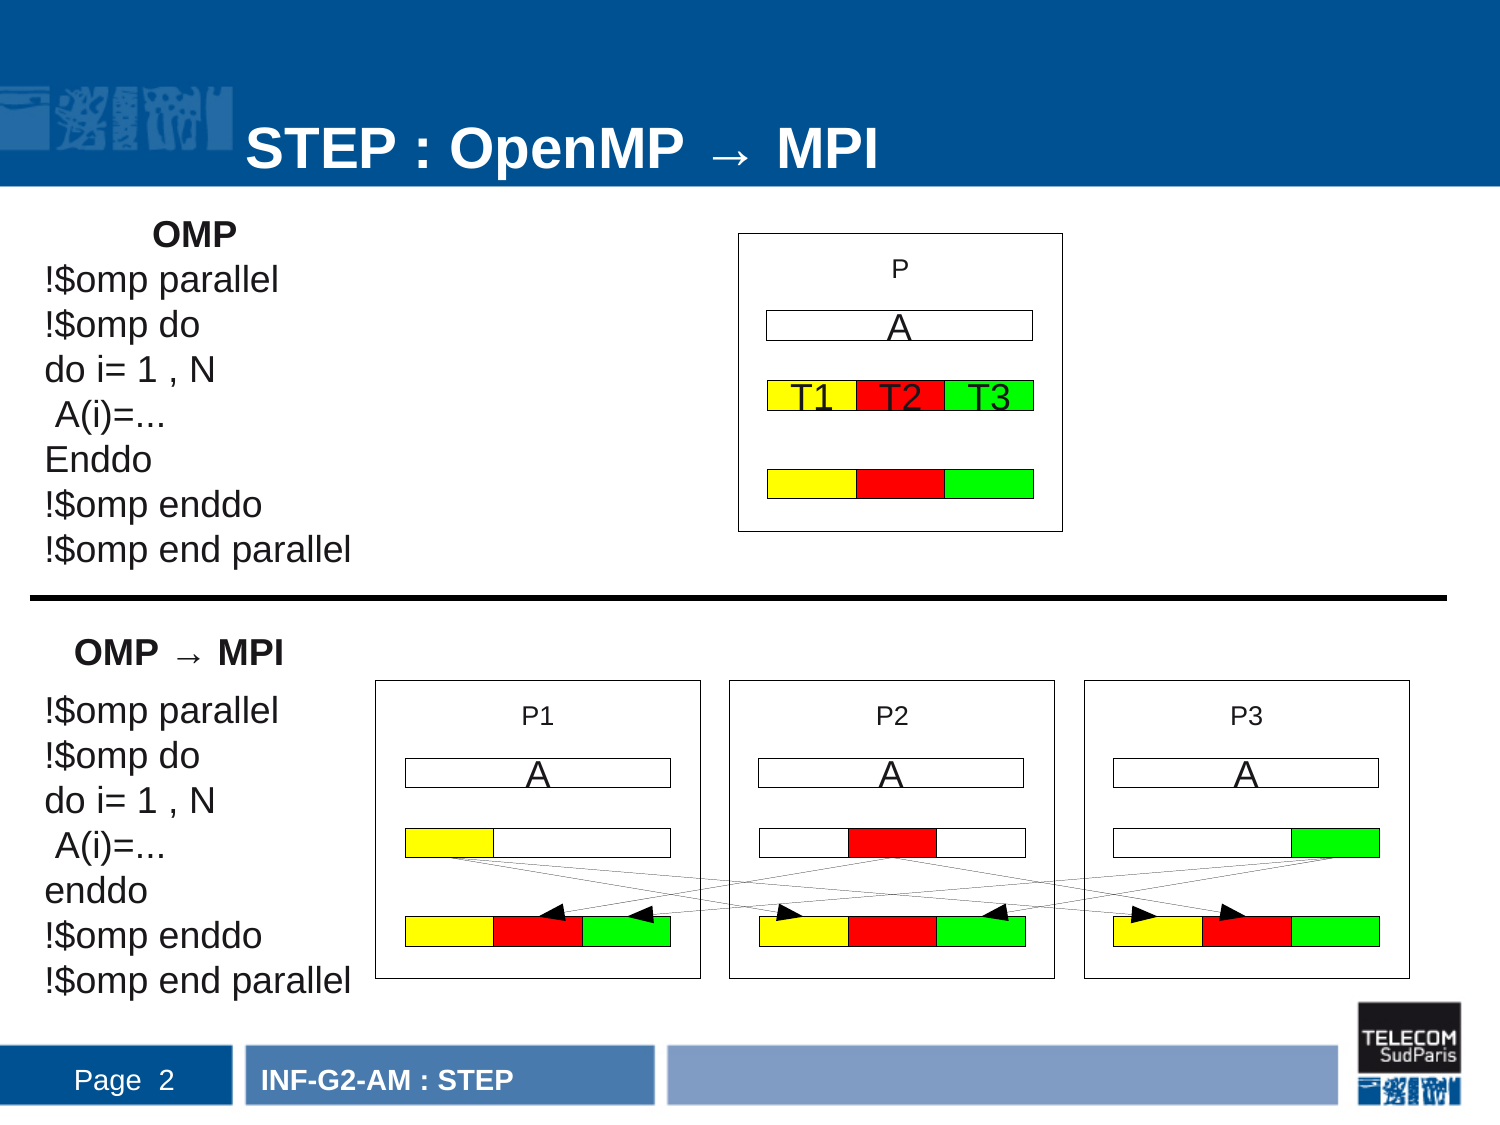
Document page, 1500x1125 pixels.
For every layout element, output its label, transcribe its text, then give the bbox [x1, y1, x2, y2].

text_box A [766, 310, 1033, 341]
text_box A [405, 758, 671, 788]
text_box !$omp parallel !$omp do do i= 1 , N A(i)=... Enddo !$omp enddo !$omp end parallel [29, 247, 367, 578]
text_box OMP [137, 202, 253, 263]
text_box [1113, 916, 1380, 947]
text_box P [738, 243, 1063, 291]
text_box [405, 828, 493, 858]
text_box [767, 469, 1034, 499]
text_box [848, 828, 936, 858]
text_box !$omp parallel !$omp do do i= 1 , N A(i)=... enddo !$omp enddo !$omp end parallel [29, 679, 367, 1009]
picture [0, 0, 1500, 1125]
text_box A [1113, 758, 1379, 788]
text_box T3 [944, 380, 1034, 411]
text_box OMP → MPI [59, 620, 300, 680]
text_box P2 [729, 690, 1055, 739]
text_box [1292, 828, 1380, 858]
title STEP : OpenMP → MPI [245, 38, 1459, 180]
text_box [759, 916, 1026, 947]
text_box P3 [1084, 690, 1410, 739]
text_box P1 [375, 690, 701, 739]
text_box T1 [767, 380, 857, 411]
text_box T2 [857, 380, 944, 411]
text_box A [758, 758, 1024, 788]
text_box [405, 916, 671, 947]
